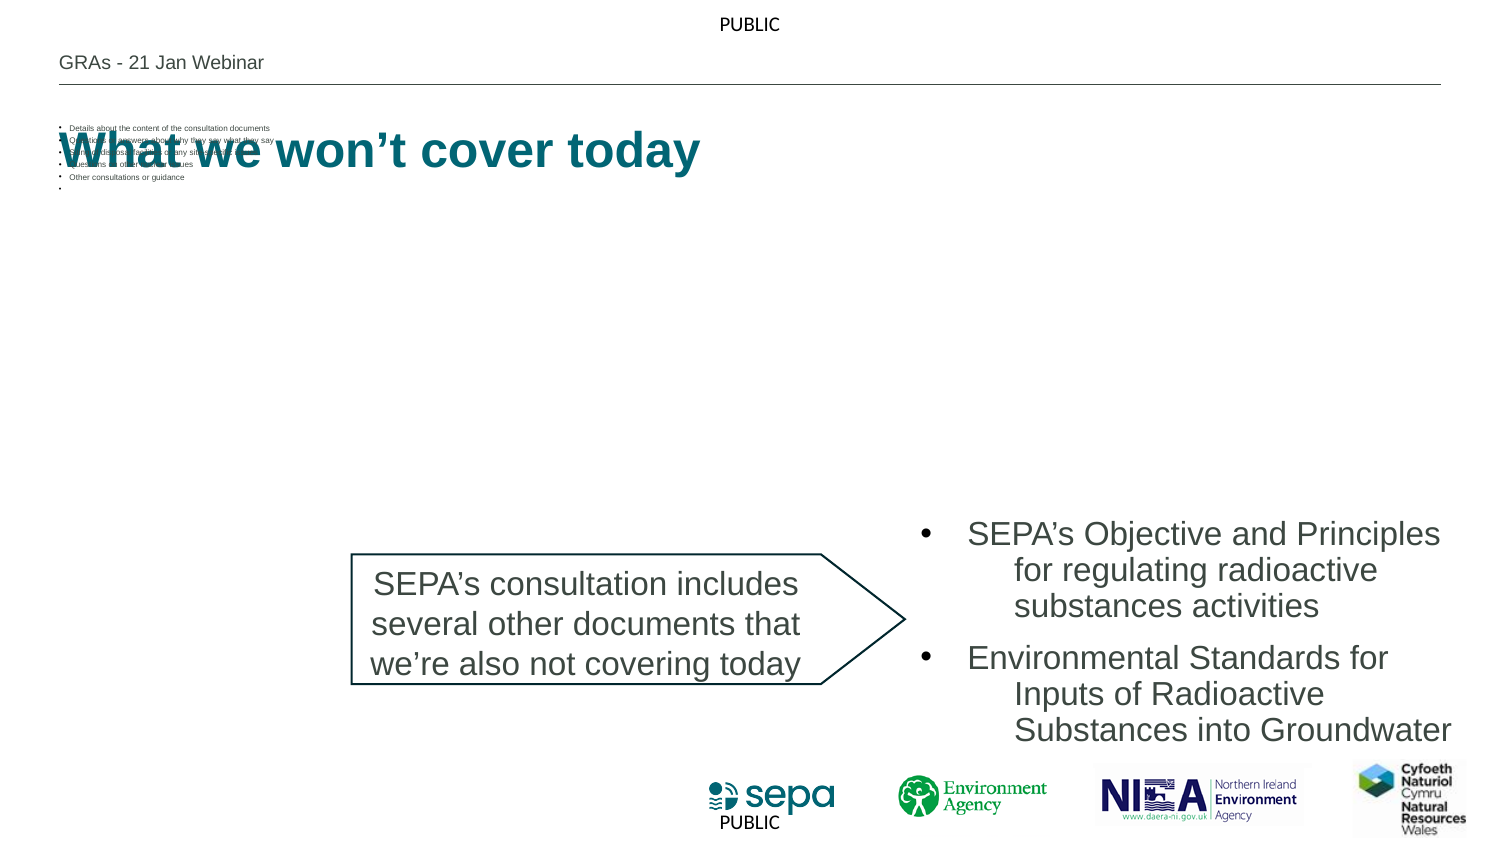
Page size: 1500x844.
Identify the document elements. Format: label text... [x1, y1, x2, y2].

text_box SEPA’s consultation includes several other documents that we’re also not covering today [351, 554, 905, 685]
list GRAs - 21 Jan Webinar [58, 53, 430, 75]
list Details about the content of the consultation documents Questions or answers about why they say what they say Siting of disposal facilities or any site-specific issues Questions on other nuclear issues Other consultations or guidance [59, 232, 1207, 715]
text_box SEPA’s Objective and Principles for regulating radioactive substances activities Environmental Standards for Inputs of Radioactive Substances into Groundwater [920, 517, 1485, 774]
list What we won’t cover today [59, 124, 1442, 183]
